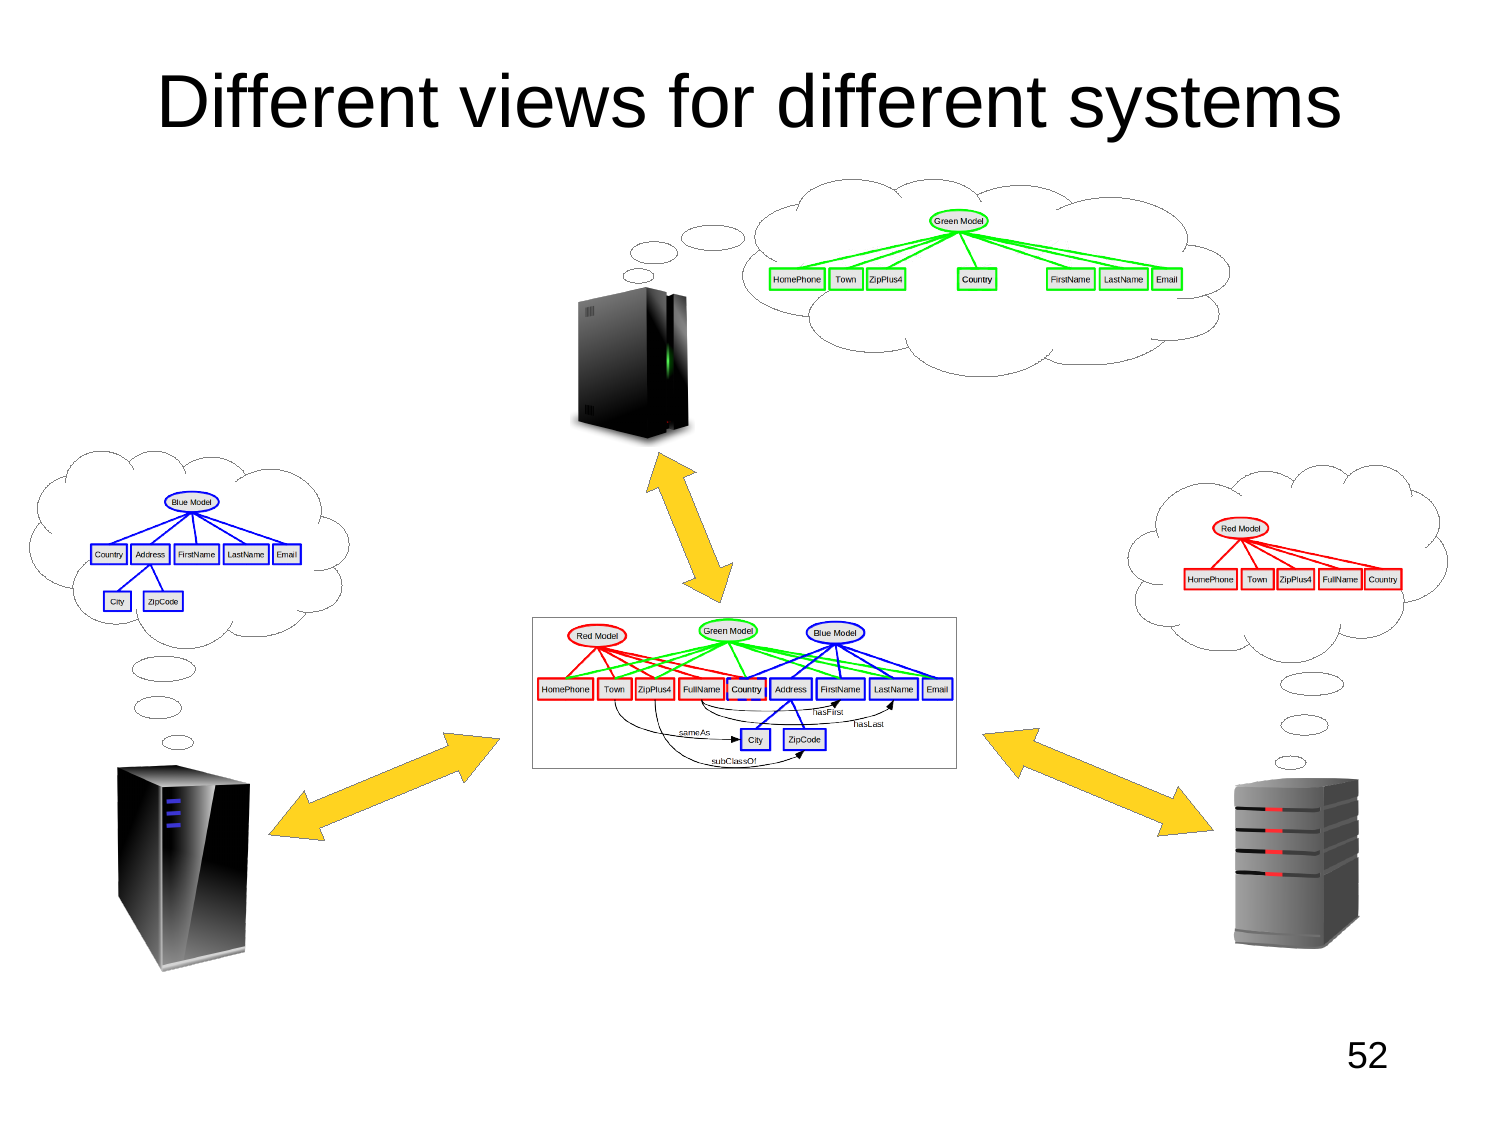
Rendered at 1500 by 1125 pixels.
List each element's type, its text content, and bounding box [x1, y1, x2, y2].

text_box [982, 728, 1214, 837]
picture [767, 200, 1186, 344]
picture [1180, 514, 1407, 594]
text_box [268, 732, 500, 841]
picture [87, 486, 305, 614]
picture [532, 617, 957, 769]
title Different views for different systems [75, 26, 1425, 169]
picture [570, 283, 695, 447]
picture [117, 765, 250, 972]
text_box [646, 452, 733, 603]
picture [1233, 778, 1360, 949]
